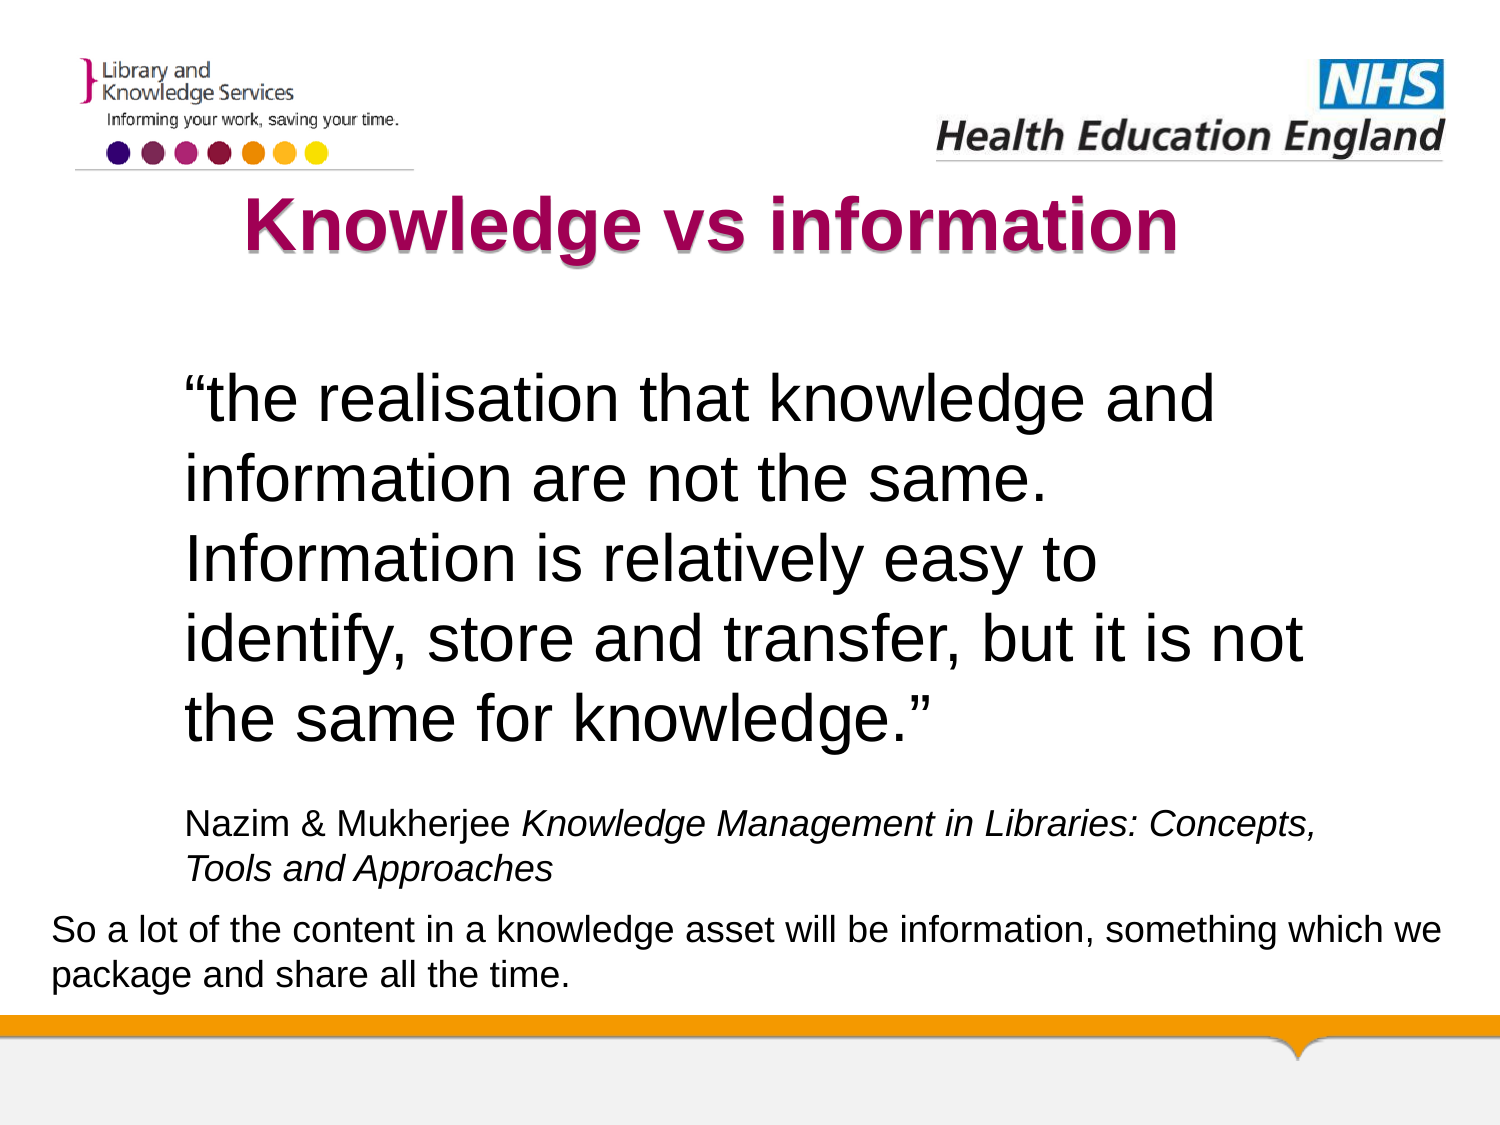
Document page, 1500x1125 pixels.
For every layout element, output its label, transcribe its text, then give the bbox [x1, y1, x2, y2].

picture [75, 54, 416, 169]
title Knowledge vs information [75, 223, 1351, 336]
text_box So a lot of the content in a knowledge asset will be information, something which we package and share all the time. [36, 897, 1475, 1050]
text_box “the realisation that knowledge and information are not the same. Information is relatively easy to identify, store and transfer, but it is not the same for knowledge.” Nazim & Mukherjee Knowledge Management in Libraries: Concepts, Tools and Approaches [169, 347, 1351, 897]
